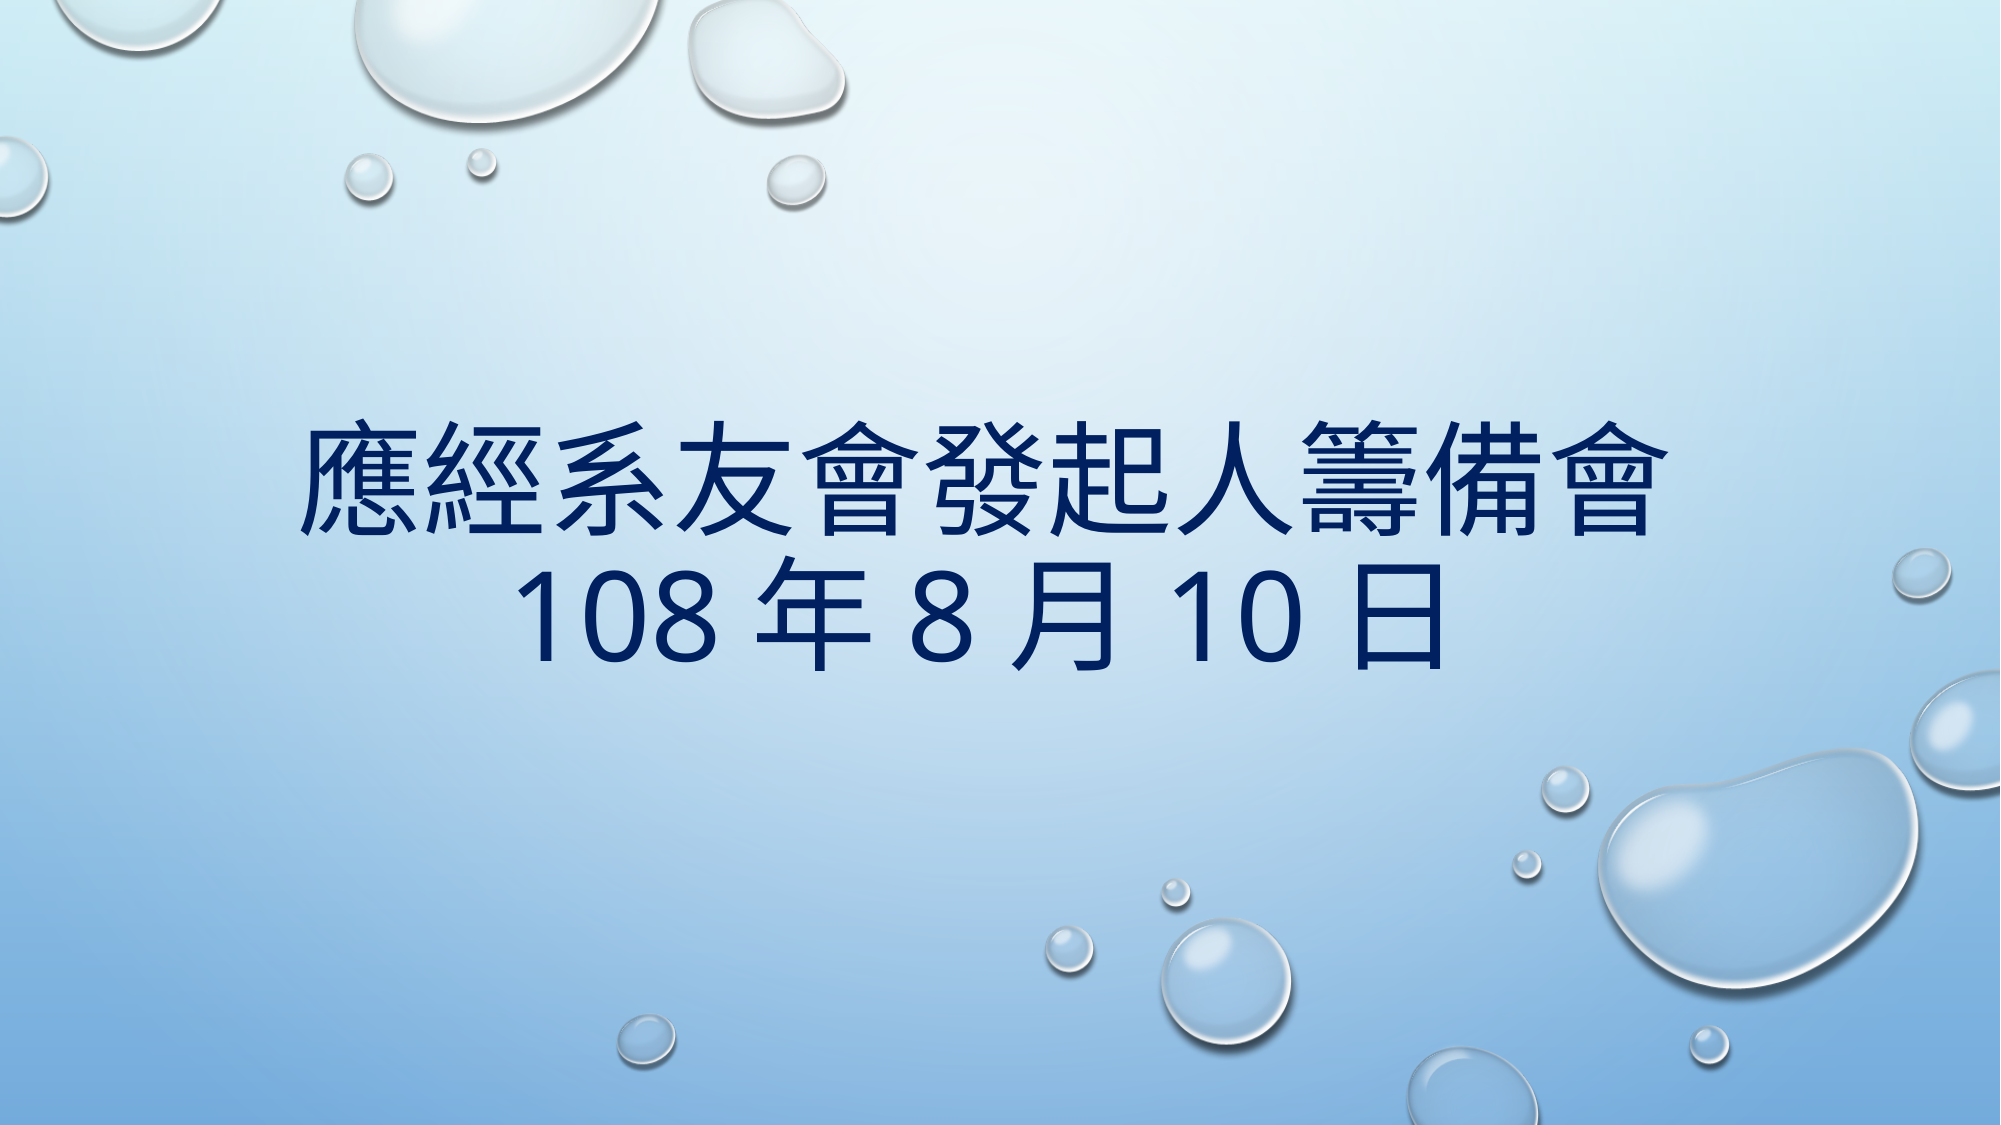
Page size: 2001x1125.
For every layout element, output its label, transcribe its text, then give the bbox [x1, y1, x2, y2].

title 應經系友會發起人籌備會 108年8月10日 [234, 304, 1735, 697]
